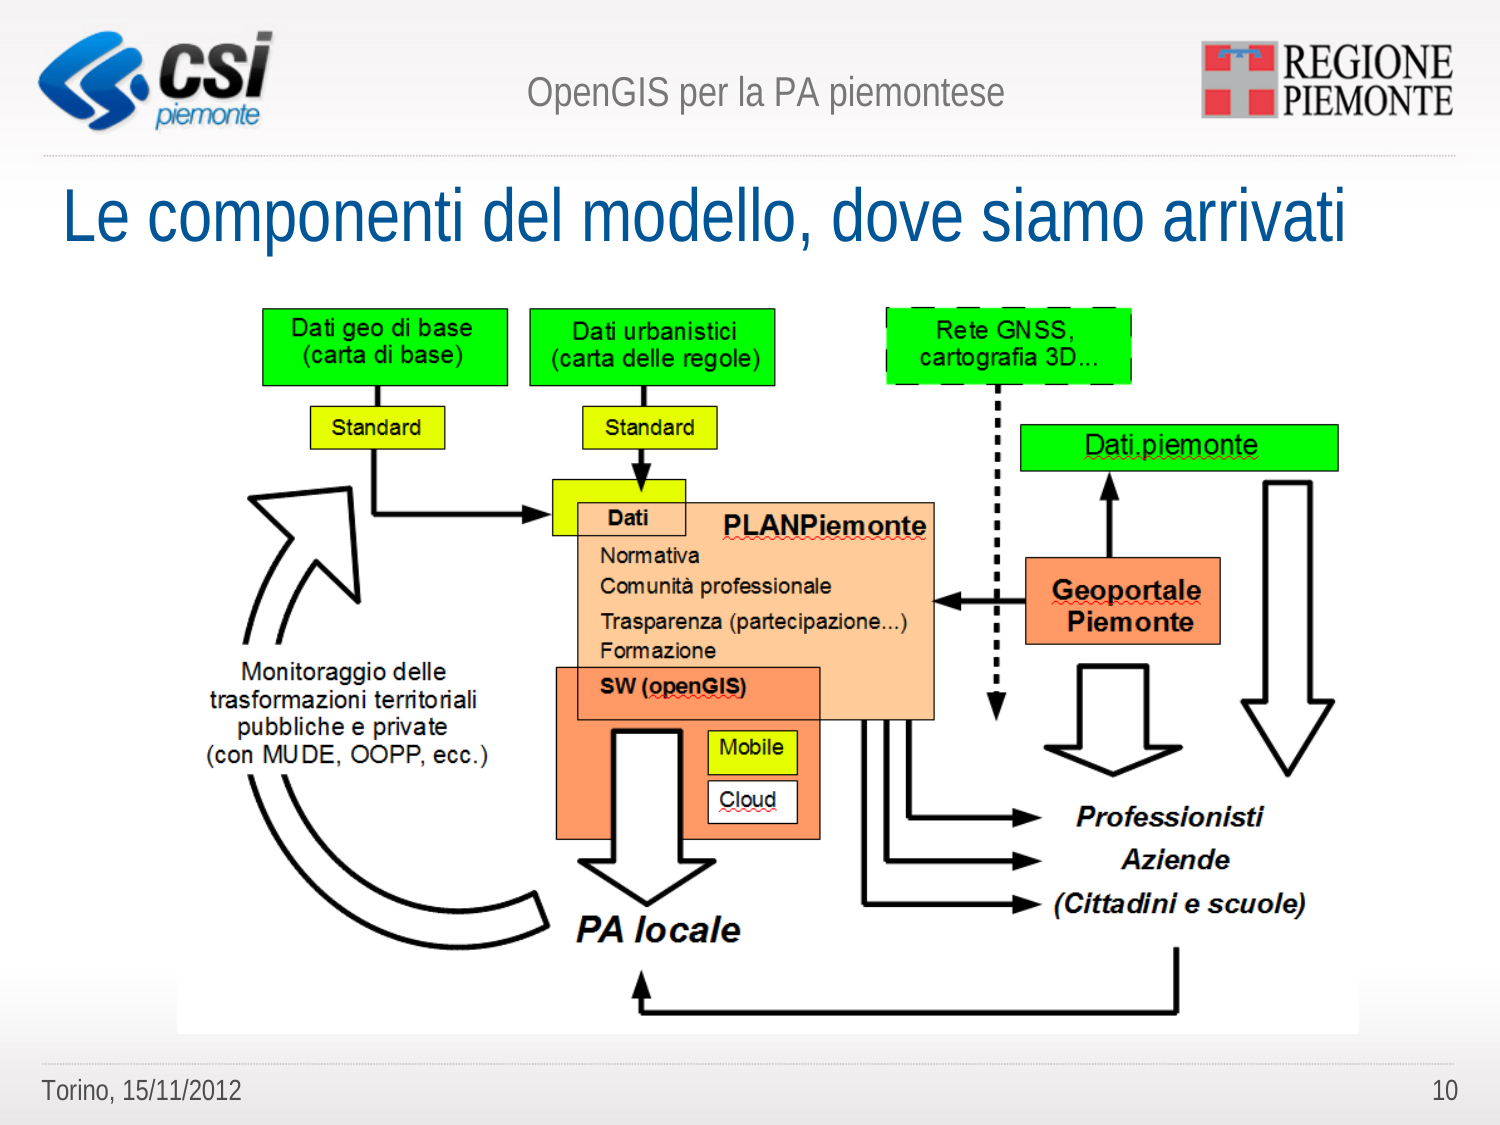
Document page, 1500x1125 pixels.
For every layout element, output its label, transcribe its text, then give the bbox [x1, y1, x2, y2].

title Le componenti del modello, dove siamo arrivati [47, 158, 1447, 296]
picture [0, 0, 1500, 1125]
